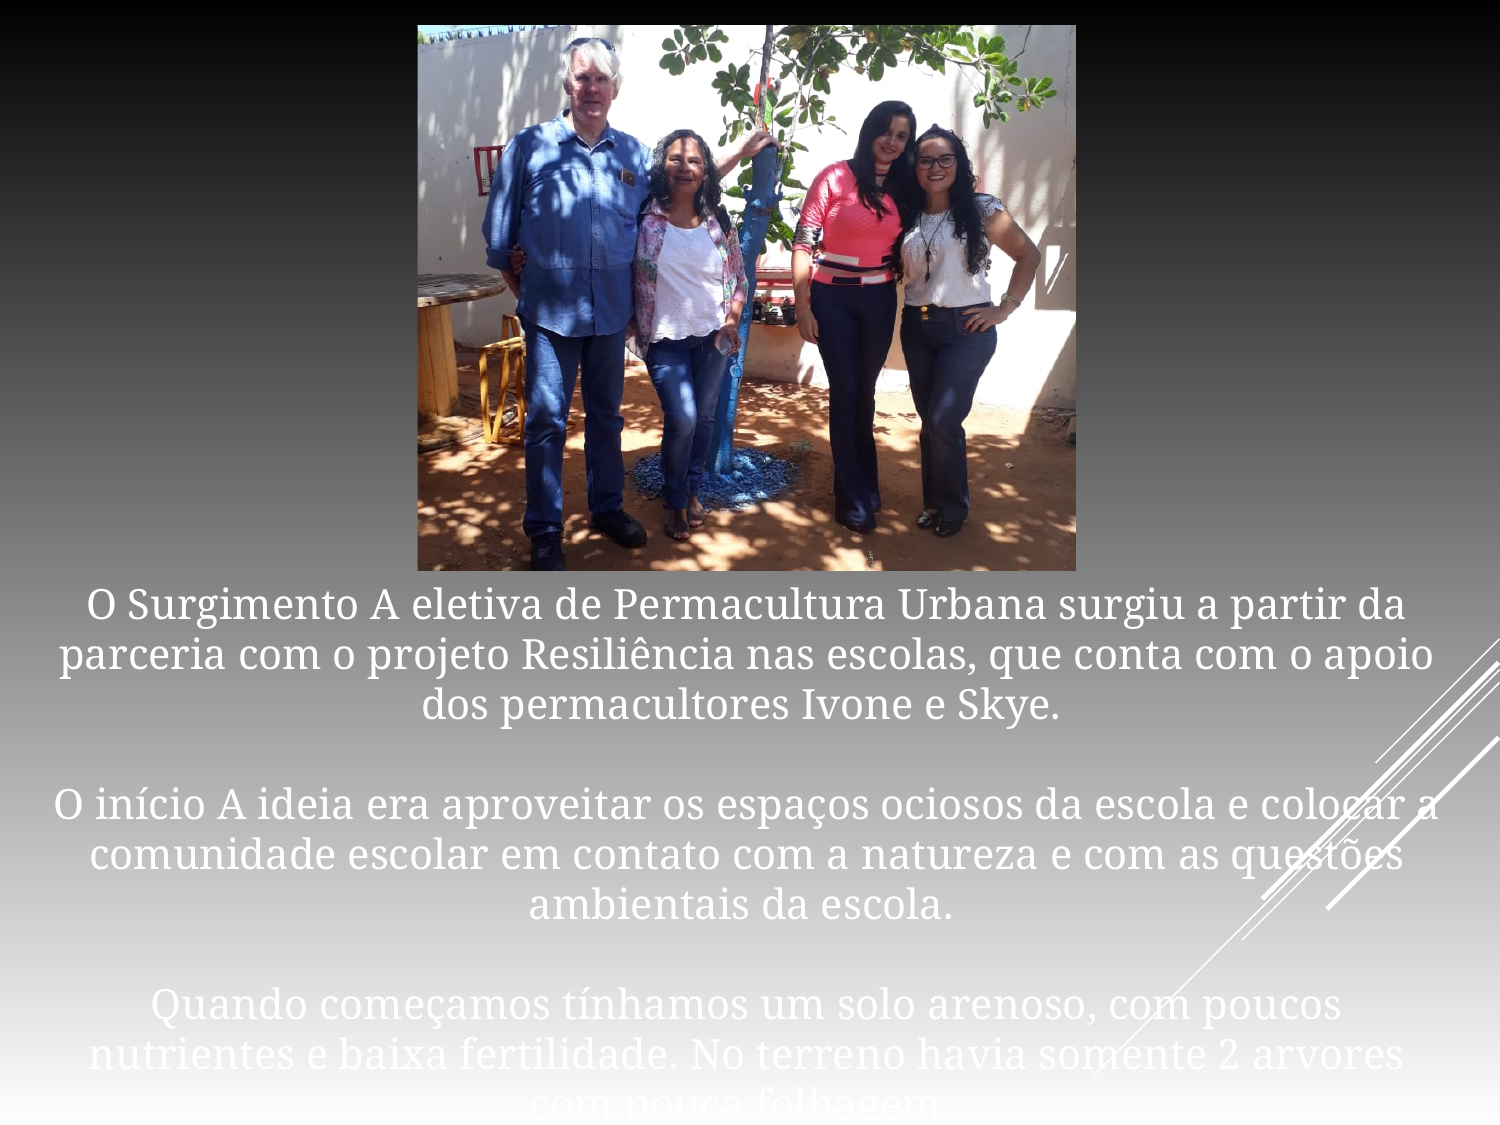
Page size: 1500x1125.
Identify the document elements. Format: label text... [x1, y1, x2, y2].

text_box O Surgimento A eletiva de Permacultura Urbana surgiu a partir da parceria com o projeto Resiliência nas escolas, que conta com o apoio dos permacultores Ivone e Skye. O início A ideia era aproveitar os espaços ociosos da escola e colocar a comunidade escolar em contato com a natureza e com as questões ambientais da escola. Quando começamos tínhamos um solo arenoso, com poucos nutrientes e baixa fertilidade. No terreno havia somente 2 arvores com pouca folhagem. [35, 570, 1458, 1125]
picture [417, 25, 1076, 571]
